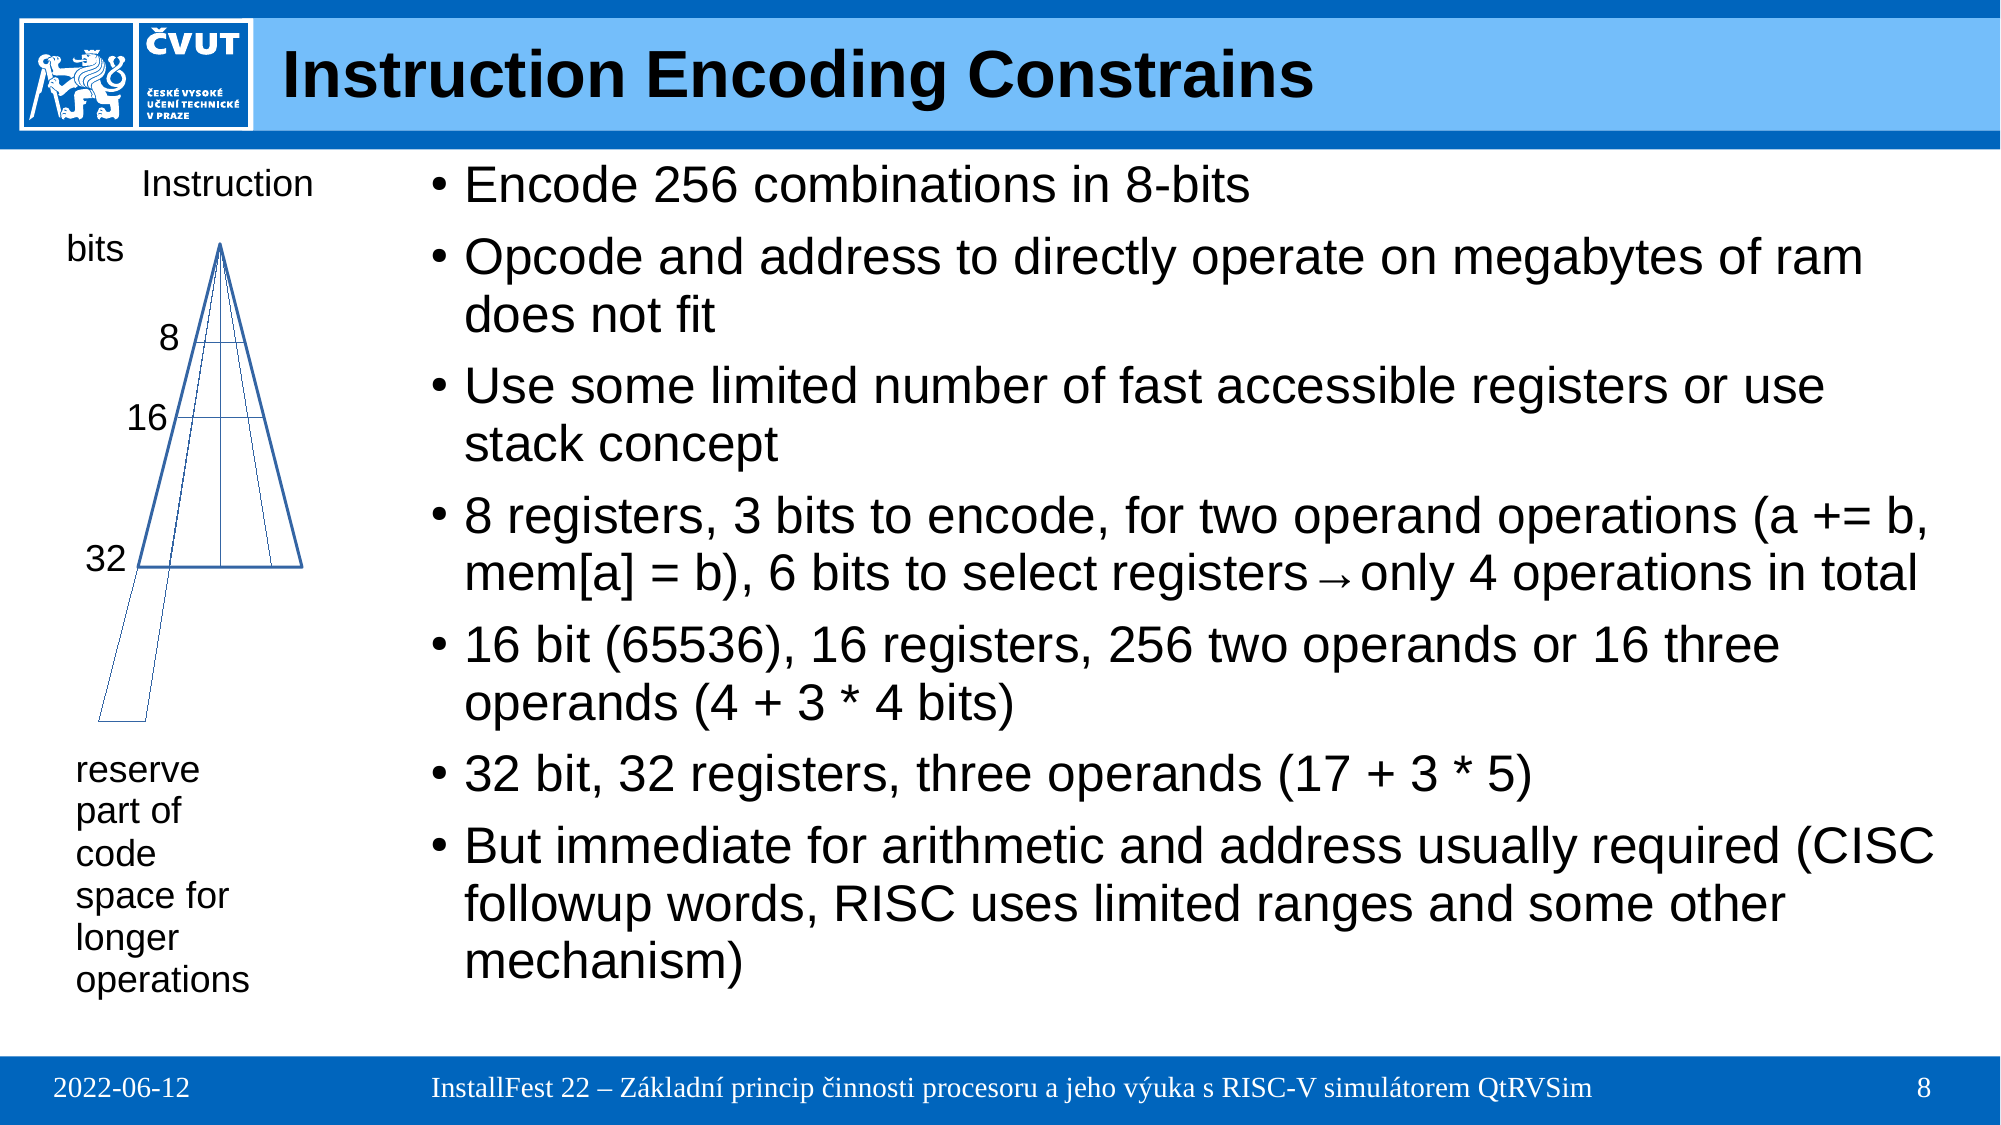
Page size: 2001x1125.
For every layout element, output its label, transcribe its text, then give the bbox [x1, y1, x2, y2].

title Instruction Encoding Constrains [253, 18, 2001, 131]
text_box 8 [144, 309, 196, 376]
text_box Instruction [126, 154, 333, 221]
text_box bits [51, 220, 169, 286]
text_box 16 [111, 389, 187, 451]
text_box reserve part of code space for longer operations [60, 740, 268, 1008]
list Encode 256 combinations in 8-bits Opcode and address to directly operate on megabytes of ram does not fit Use some limited number of fast accessible registers or use stack concept 8 registers, 3 bits to encode, for two operand operations (a += b, mem[a] = b), 6 bits to select registers→only 4 operations in total 16 bit (65536), 16 registers, 256 two operands or 16 three operands (4 + 3 * 4 bits) 32 bit, 32 registers, three operands (17 + 3 * 5) But immediate for arithmetic and address usually required (CISC followup words, RISC uses limited ranges and some other mechanism) [430, 156, 1953, 1041]
text_box 32 [70, 529, 146, 591]
